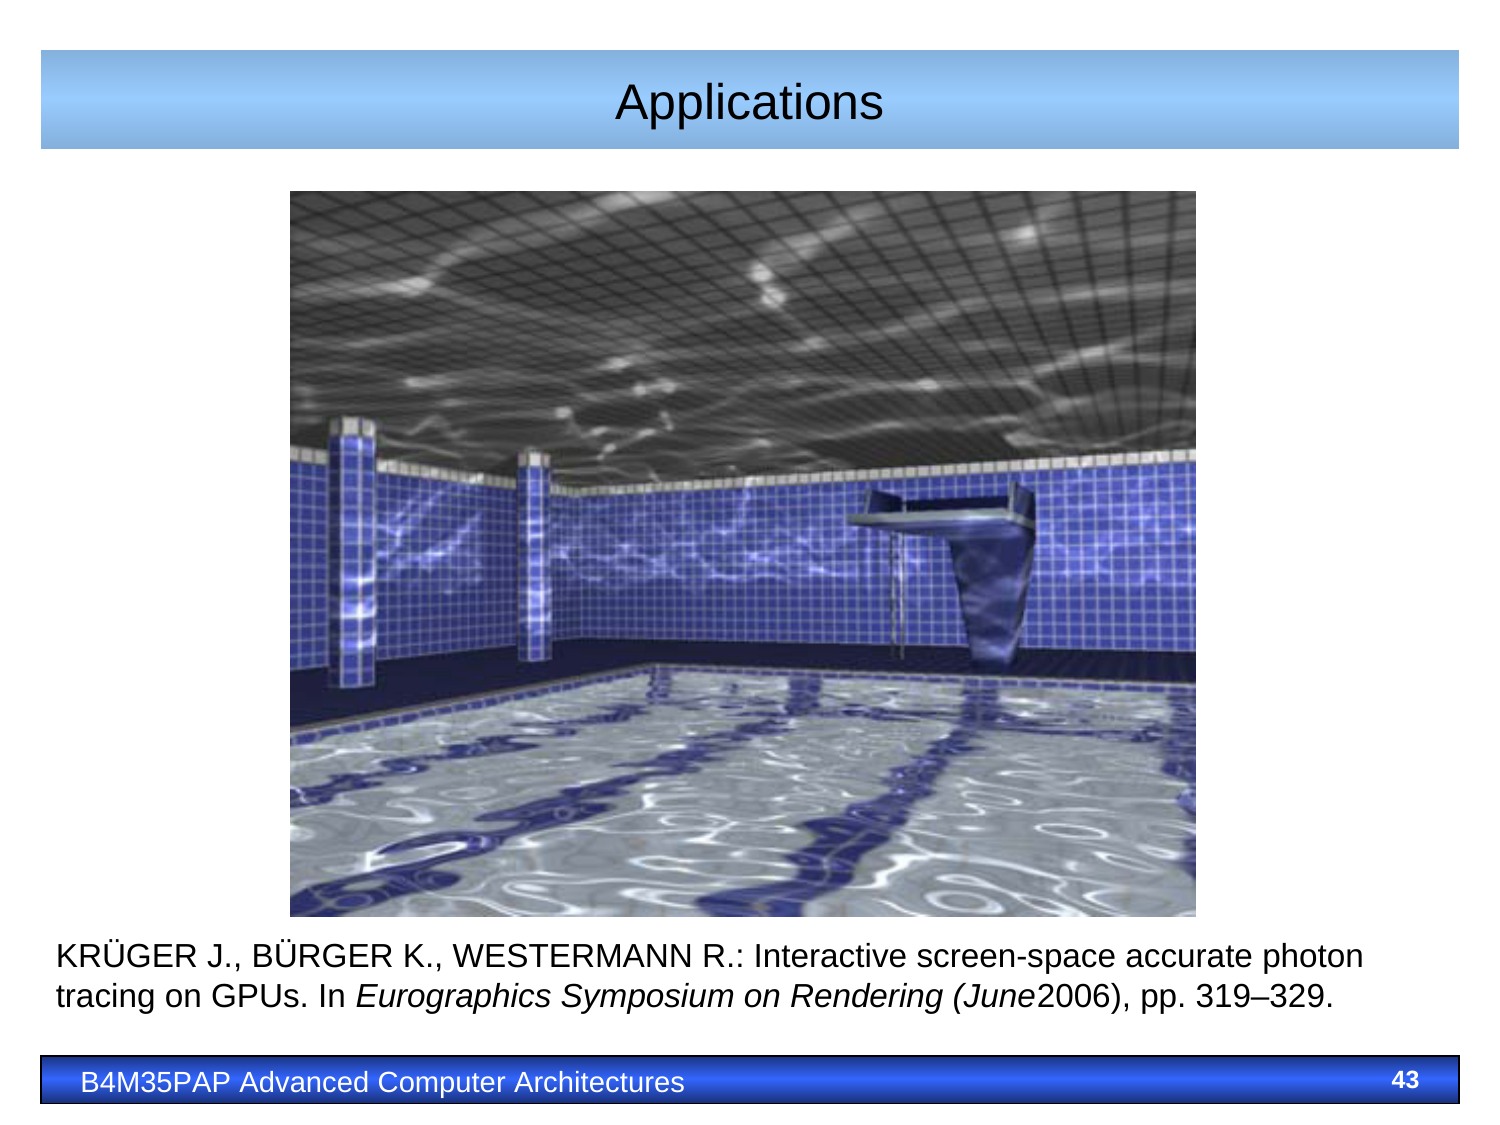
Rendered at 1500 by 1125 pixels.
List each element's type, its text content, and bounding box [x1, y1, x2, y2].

text_box KRÜGER J., BÜRGER K., WESTERMANN R.: Interactive screen-space accurate photon tracing on GPUs. In Eurographics Symposium on Rendering (June2006), pp. 319–329. [41, 927, 1477, 1022]
title Applications [41, 50, 1459, 149]
picture [290, 191, 1196, 917]
